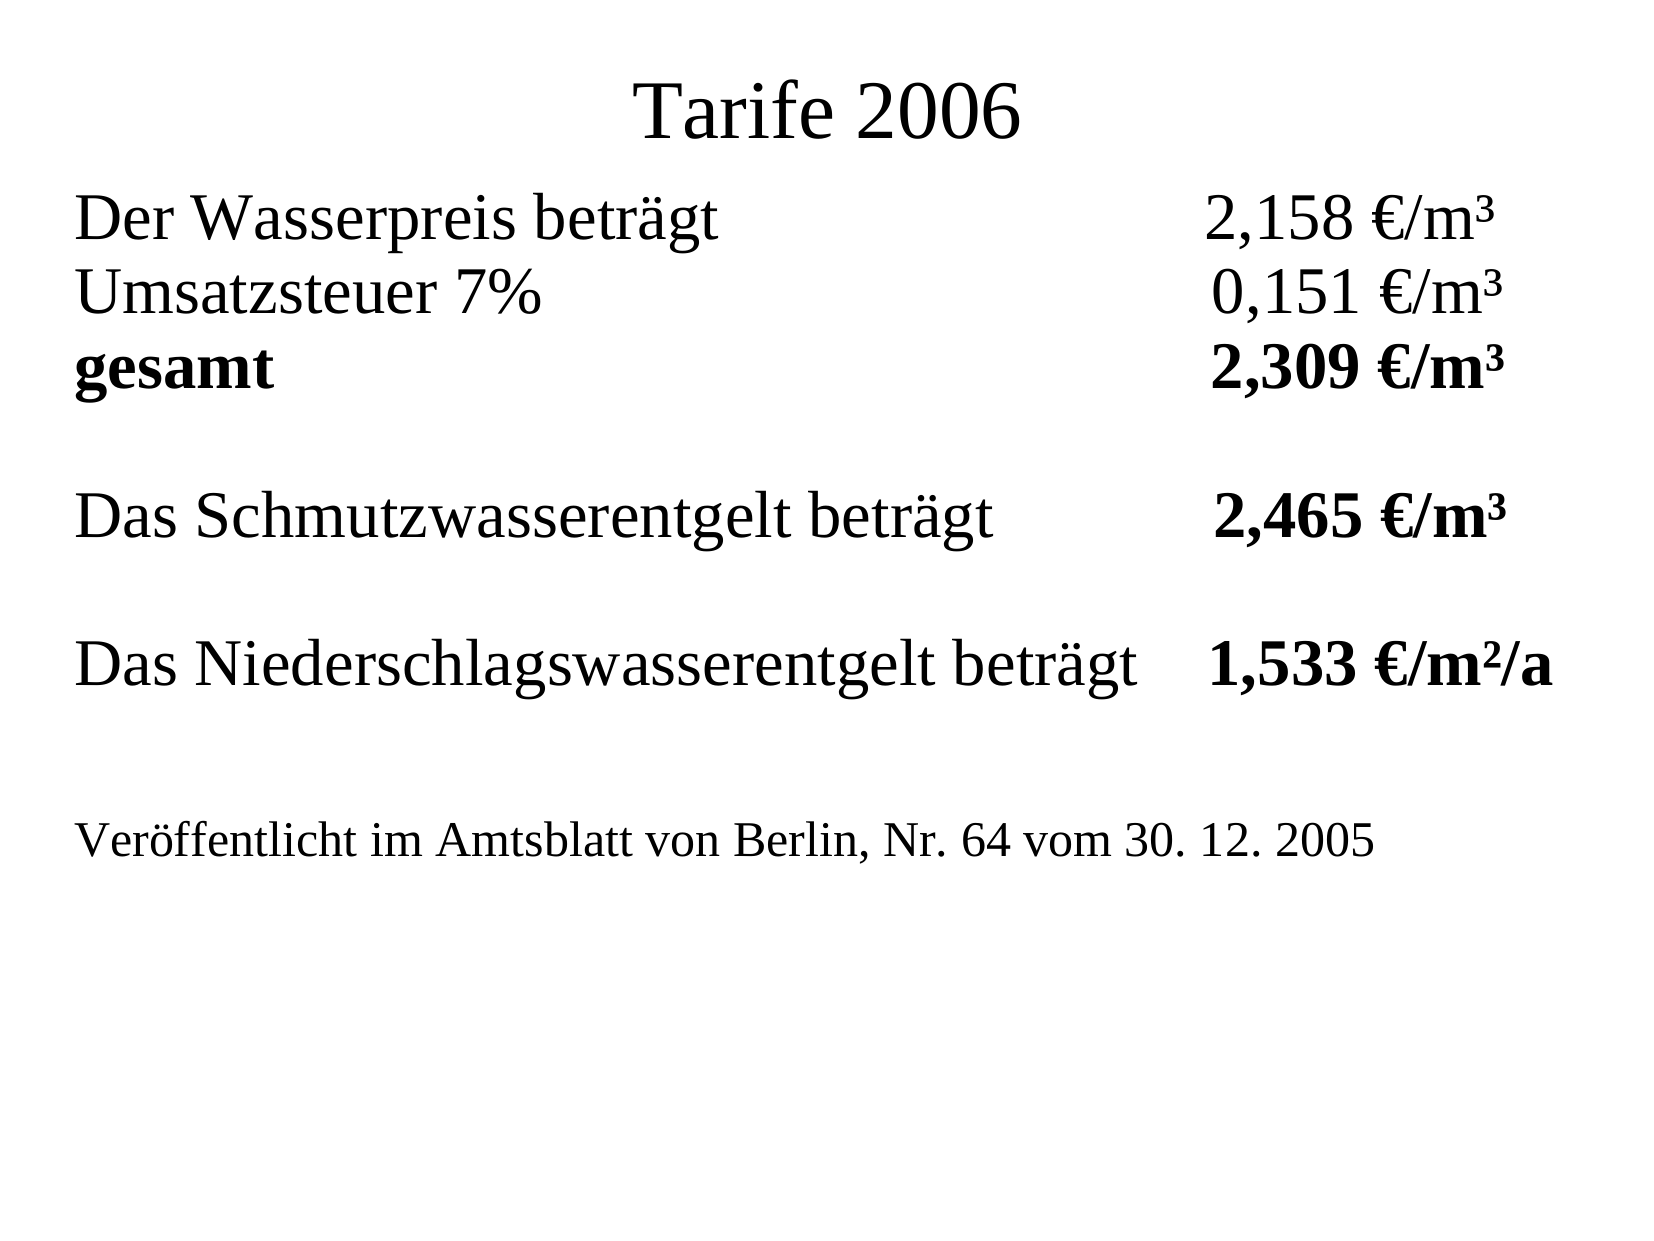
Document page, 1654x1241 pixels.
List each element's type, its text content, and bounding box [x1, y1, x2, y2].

text_box Tarife 2006 Der Wasserpreis beträgt 2,158 €/m³ Umsatzsteuer 7% 0,151 €/m³ gesamt 2,309 €/m³ Das Schmutzwasserentgelt beträgt 2,465 €/m³ Das Niederschlagswasserentgelt beträgt 1,533 €/m²/a Veröffentlicht im Amtsblatt von Berlin, Nr. 64 vom 30. 12. 2005 [74, 58, 1581, 1065]
